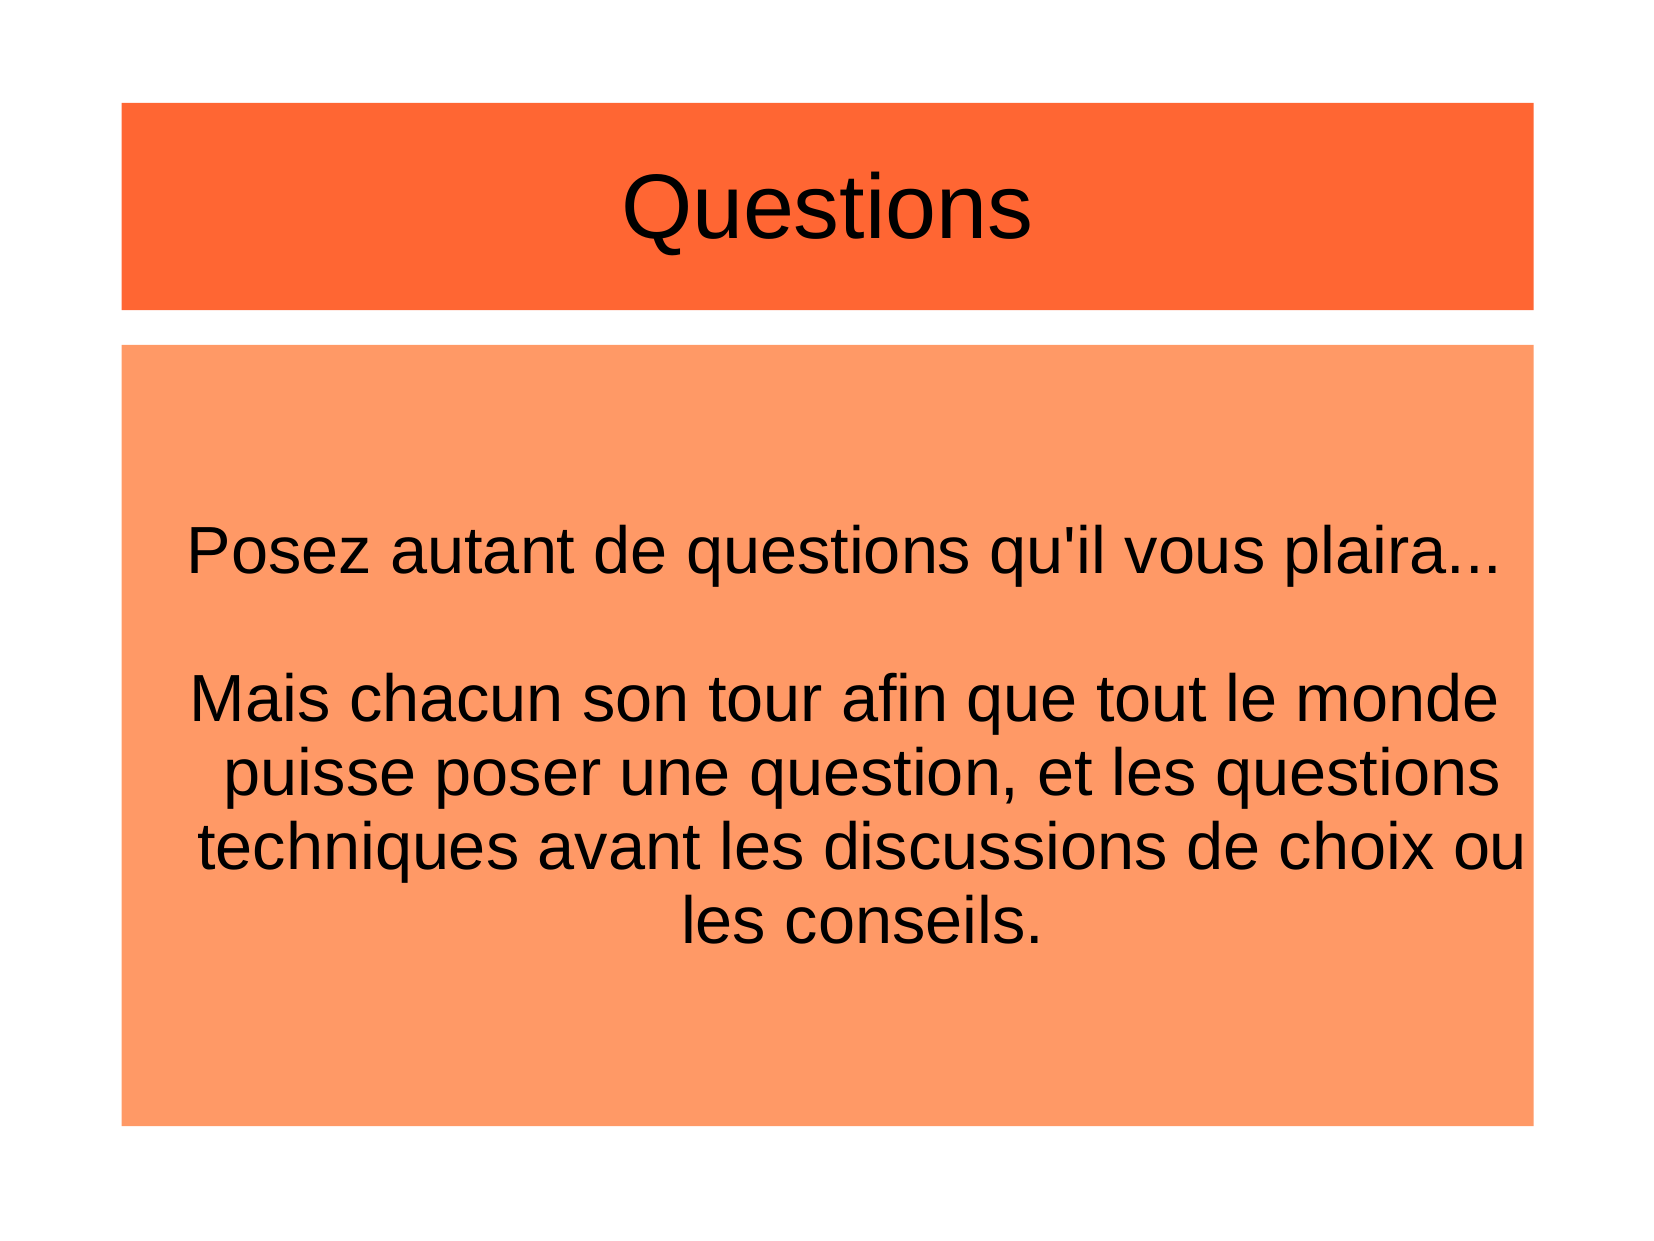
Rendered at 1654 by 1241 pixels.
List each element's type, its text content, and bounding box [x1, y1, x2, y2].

title Questions [121, 102, 1534, 311]
subtitle Posez autant de questions qu'il vous plaira... Mais chacun son tour afin que tout le monde puisse poser une question, et les questions techniques avant les discussions de choix ou les conseils. [121, 344, 1534, 1127]
